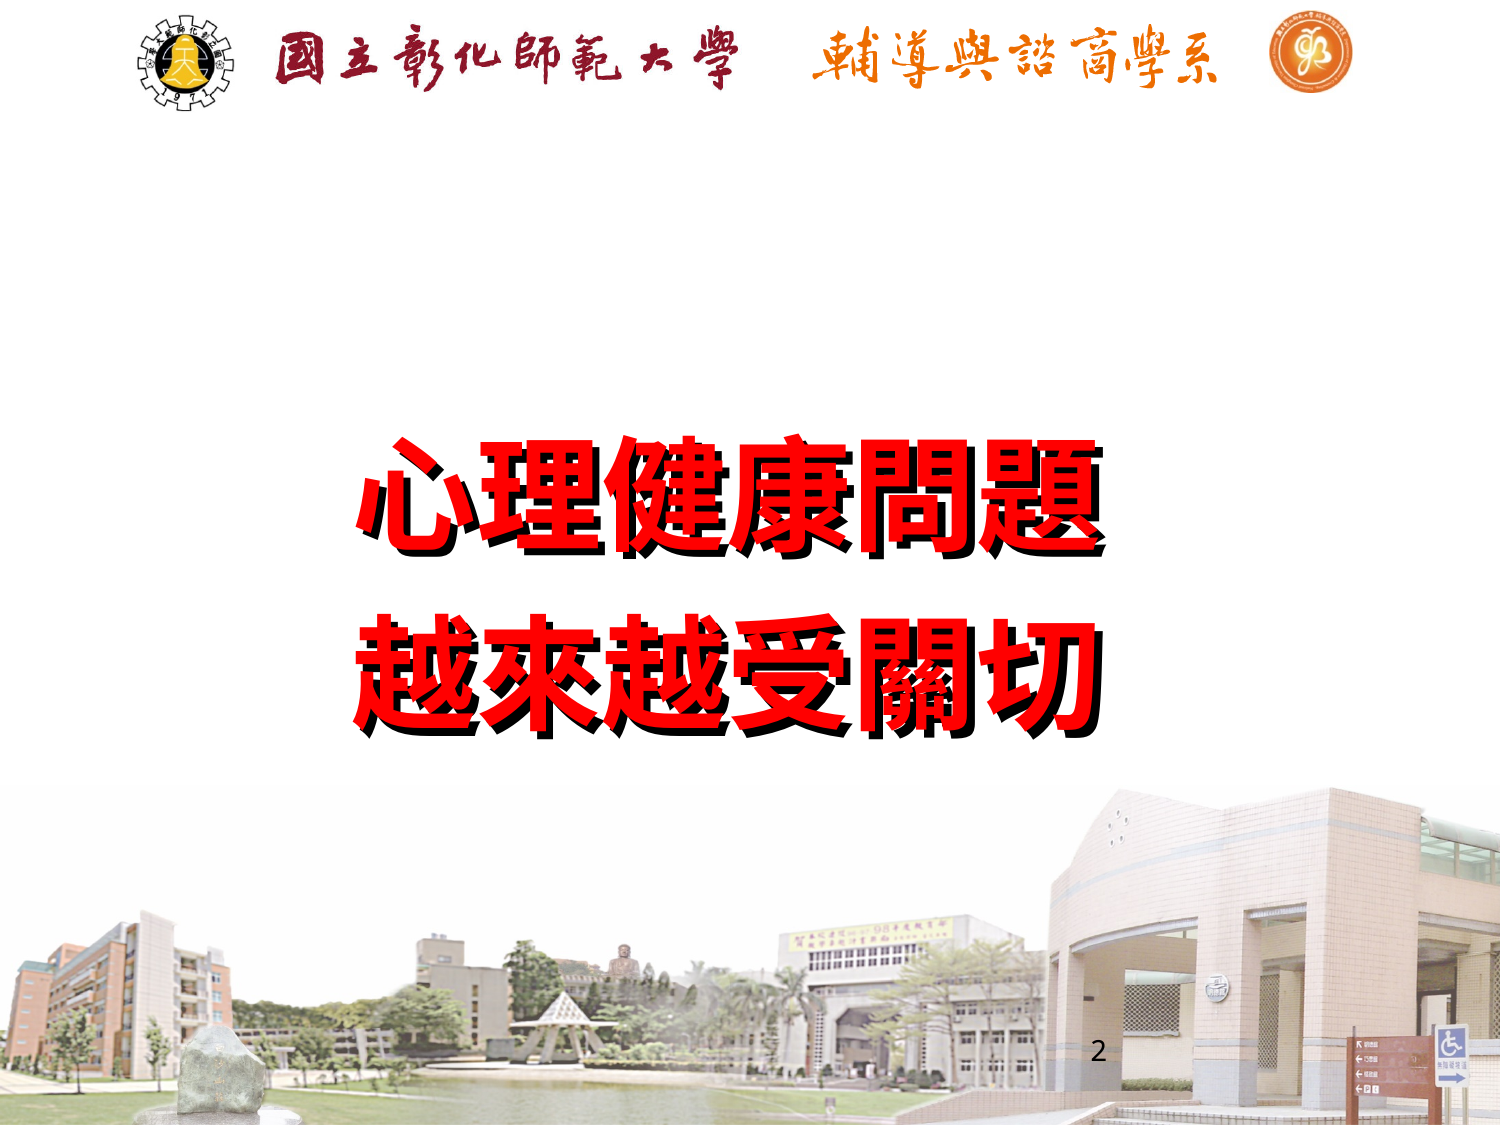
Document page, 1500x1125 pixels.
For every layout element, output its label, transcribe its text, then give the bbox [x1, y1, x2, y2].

text_box 心理健康問題 越來越受關切 [336, 408, 1140, 597]
text_box 2 [1074, 1024, 1426, 1103]
